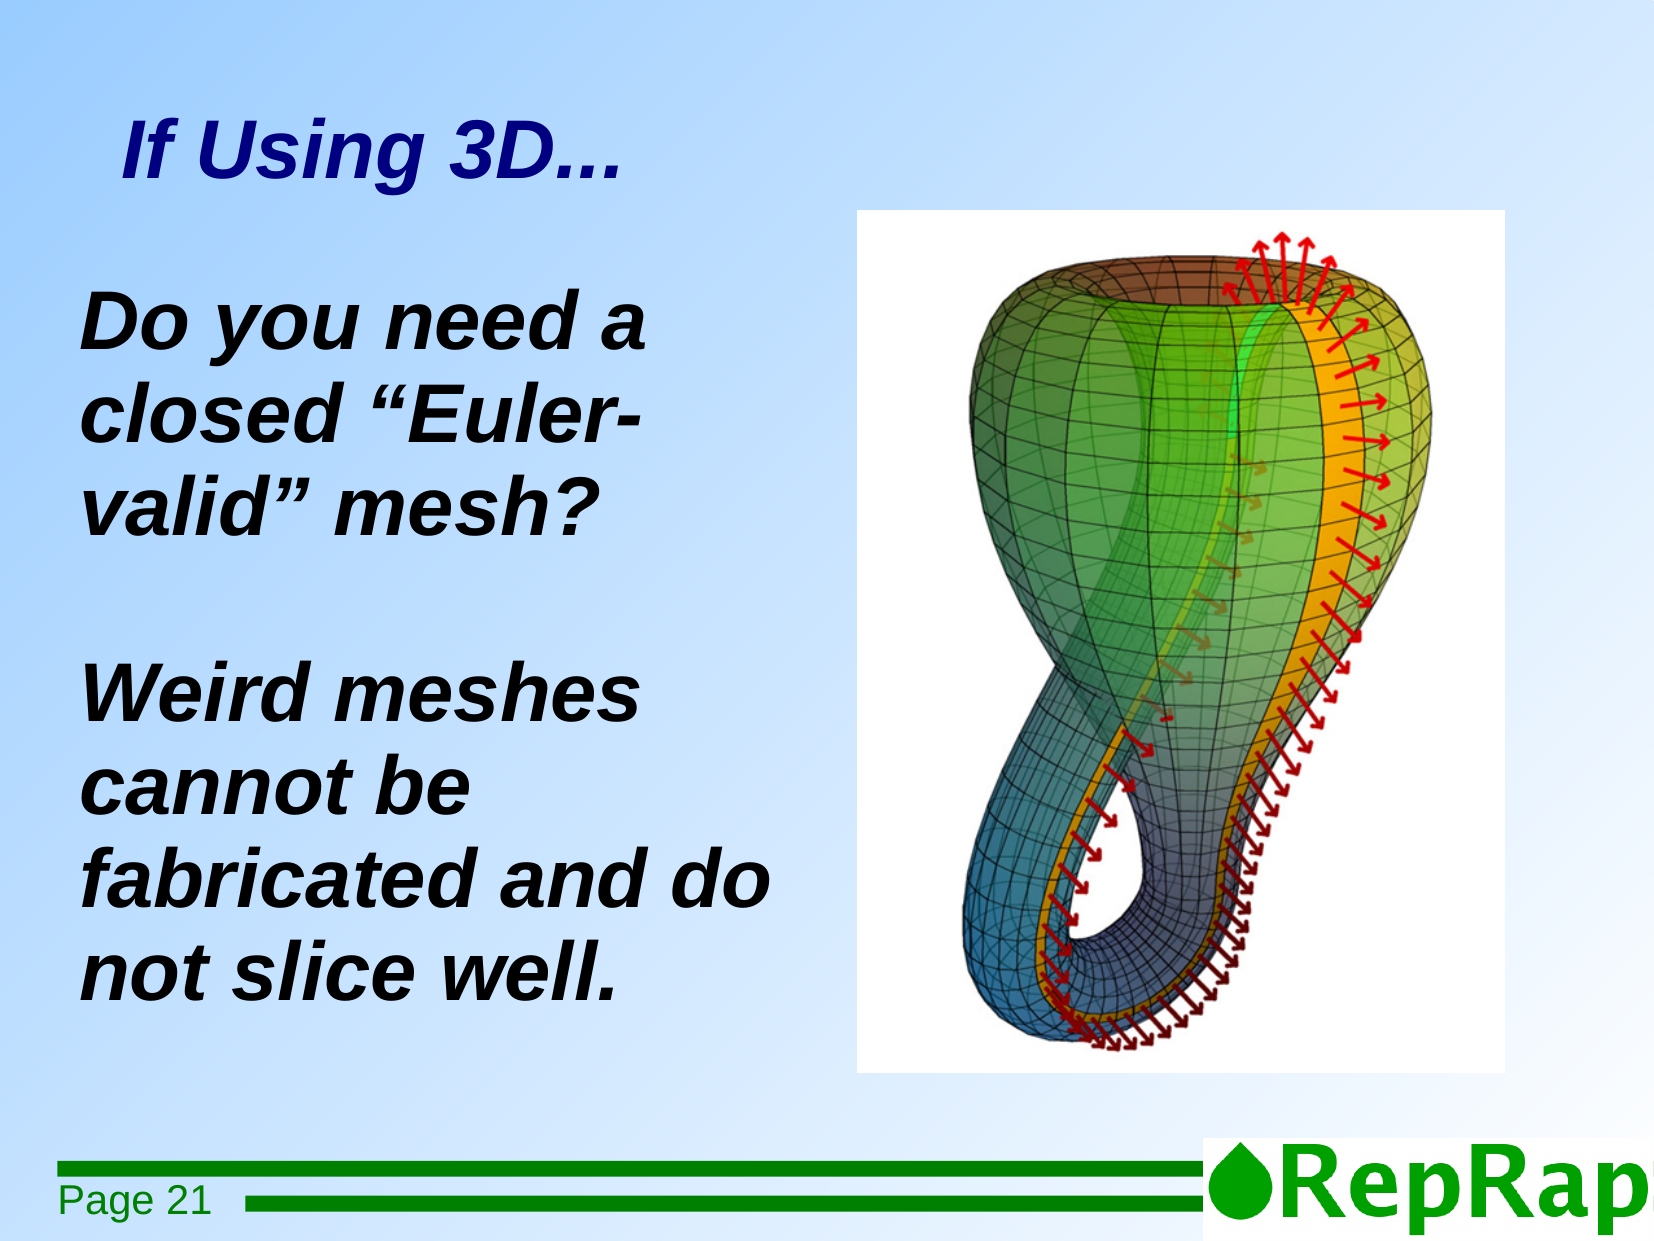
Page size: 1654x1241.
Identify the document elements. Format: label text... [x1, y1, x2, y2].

title If Using 3D... [121, 46, 1534, 254]
text_box Do you need a closed “Euler-valid” mesh? Weird meshes cannot be fabricated and do not slice well. [79, 274, 829, 1019]
picture [857, 210, 1505, 1073]
picture [1203, 1138, 1654, 1241]
